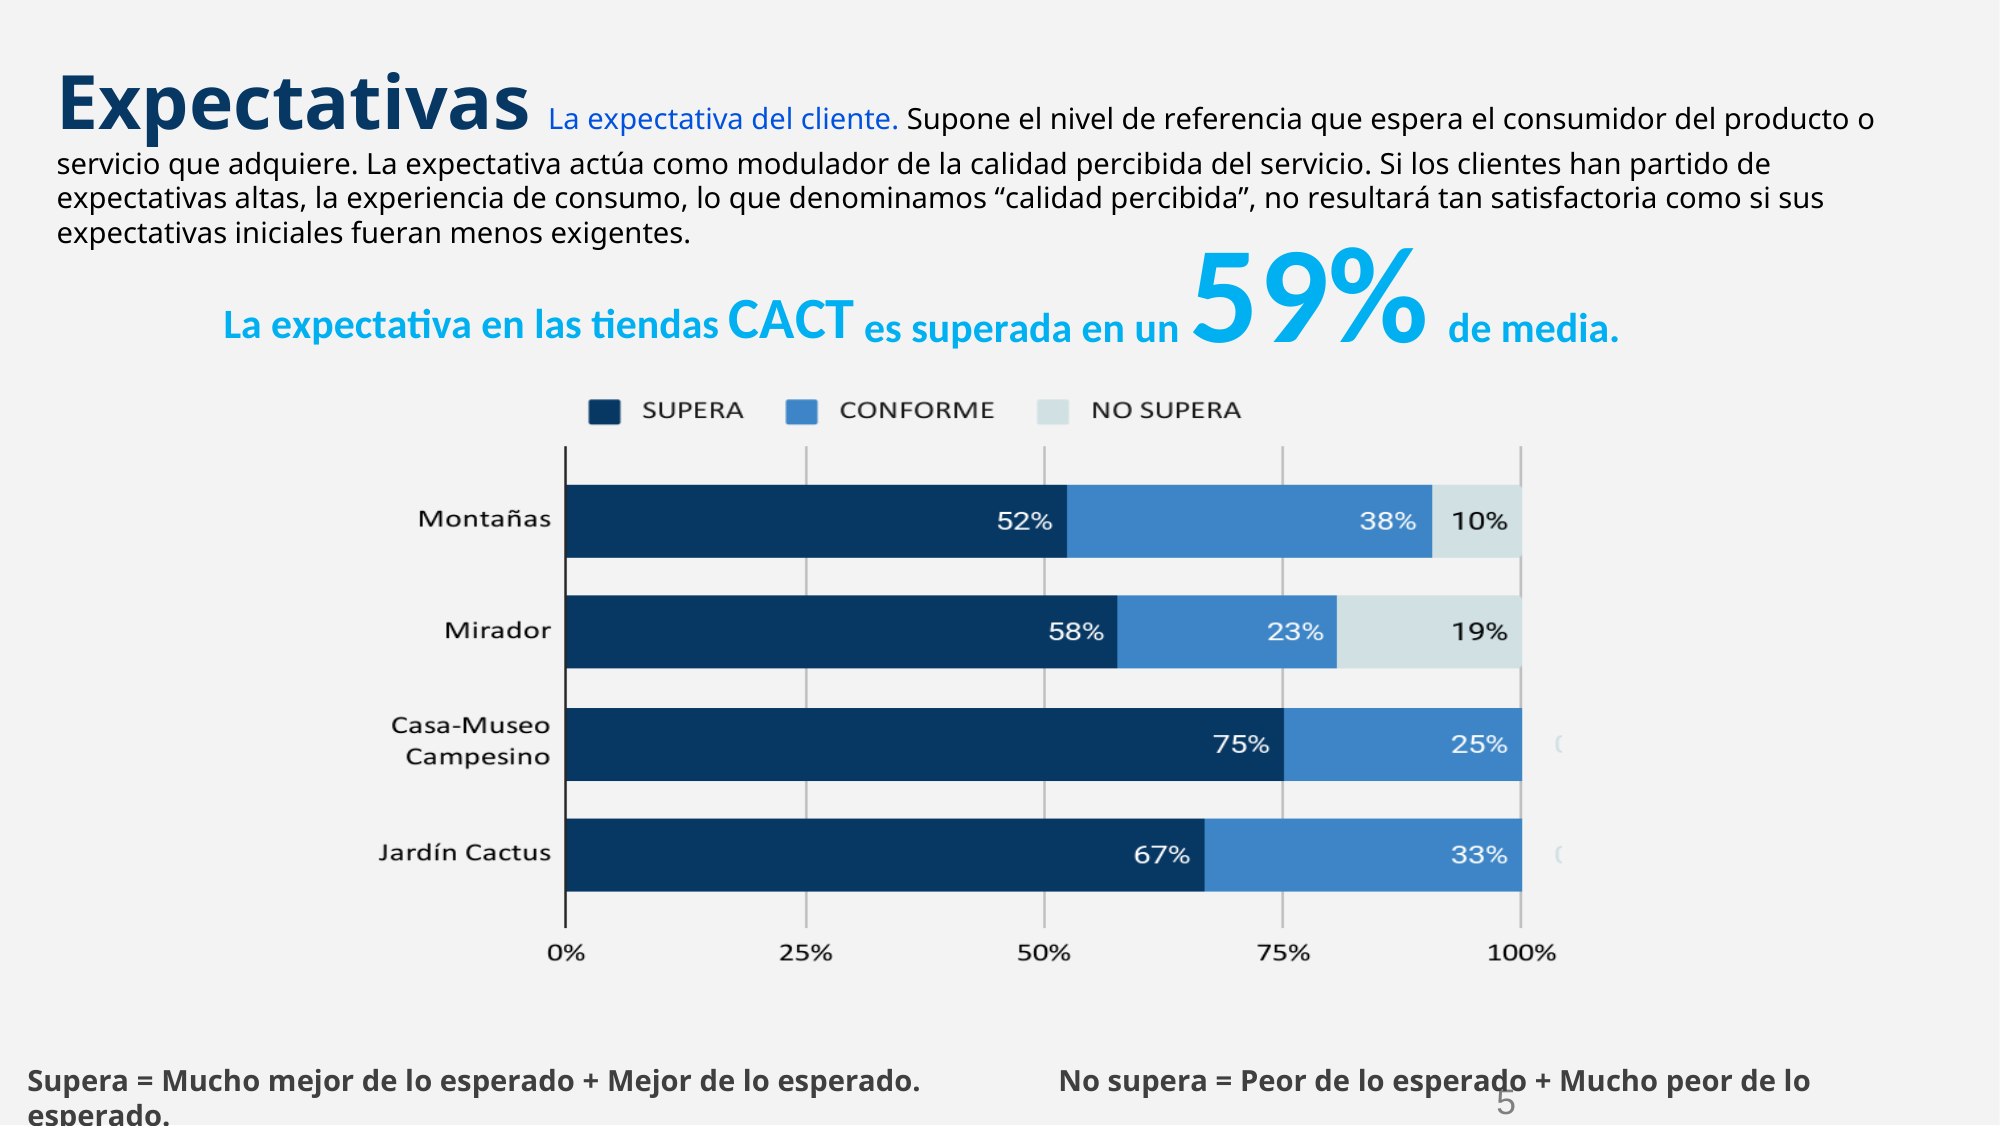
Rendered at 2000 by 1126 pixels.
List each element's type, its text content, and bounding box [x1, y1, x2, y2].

text_box La expectativa en las tiendas CACT [208, 272, 787, 450]
text_box es superada en un 59% de media. [787, 197, 2000, 379]
text_box <número> [1478, 1069, 1945, 1126]
text_box Expectativas La expectativa del cliente. Supone el nivel de referencia que espera el consumidor del producto o servicio que adquiere. La expectativa actúa como modulador de la calidad percibida del servicio. Si los clientes han partido de expectativas altas, la experiencia de consumo, lo que denominamos “calidad percibida”, no resultará tan satisfactoria como si sus expectativas iniciales fueran menos exigentes. [38, 0, 1938, 305]
list Supera = Mucho mejor de lo esperado + Mejor de lo esperado. No supera = Peor de lo esperado + Mucho peor de lo esperado. [27, 1062, 1914, 1121]
picture [268, 368, 1562, 998]
